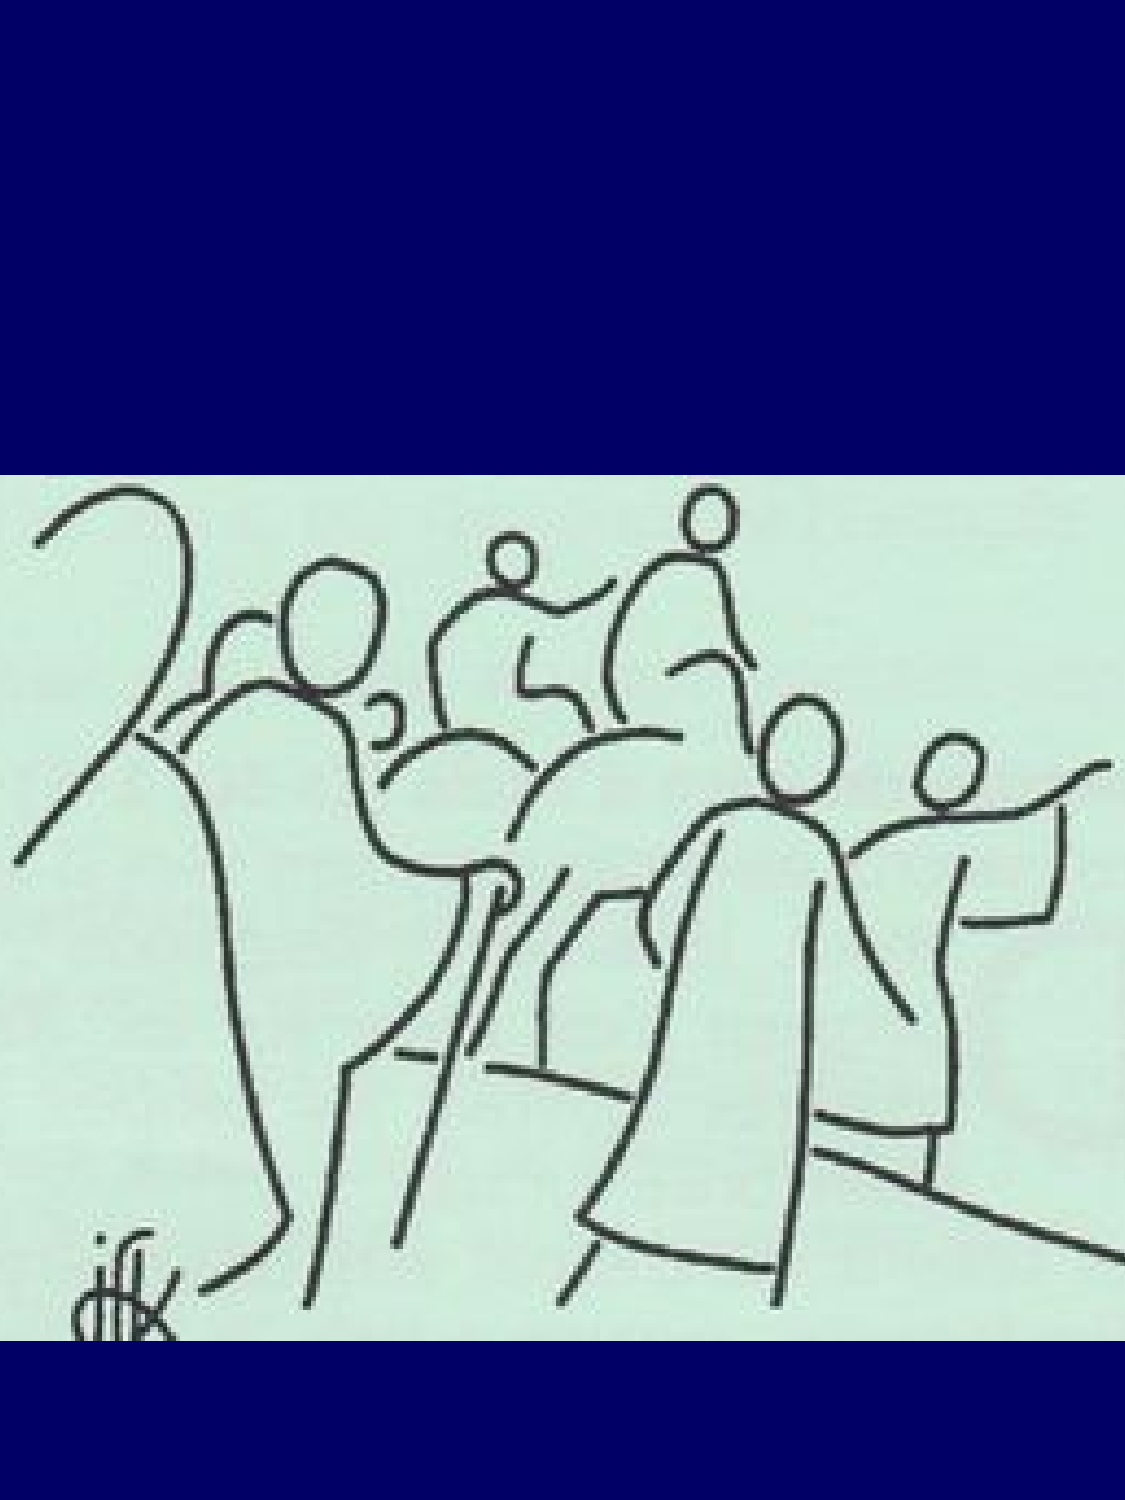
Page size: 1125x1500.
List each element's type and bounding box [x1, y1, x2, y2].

picture [0, 475, 1125, 1341]
